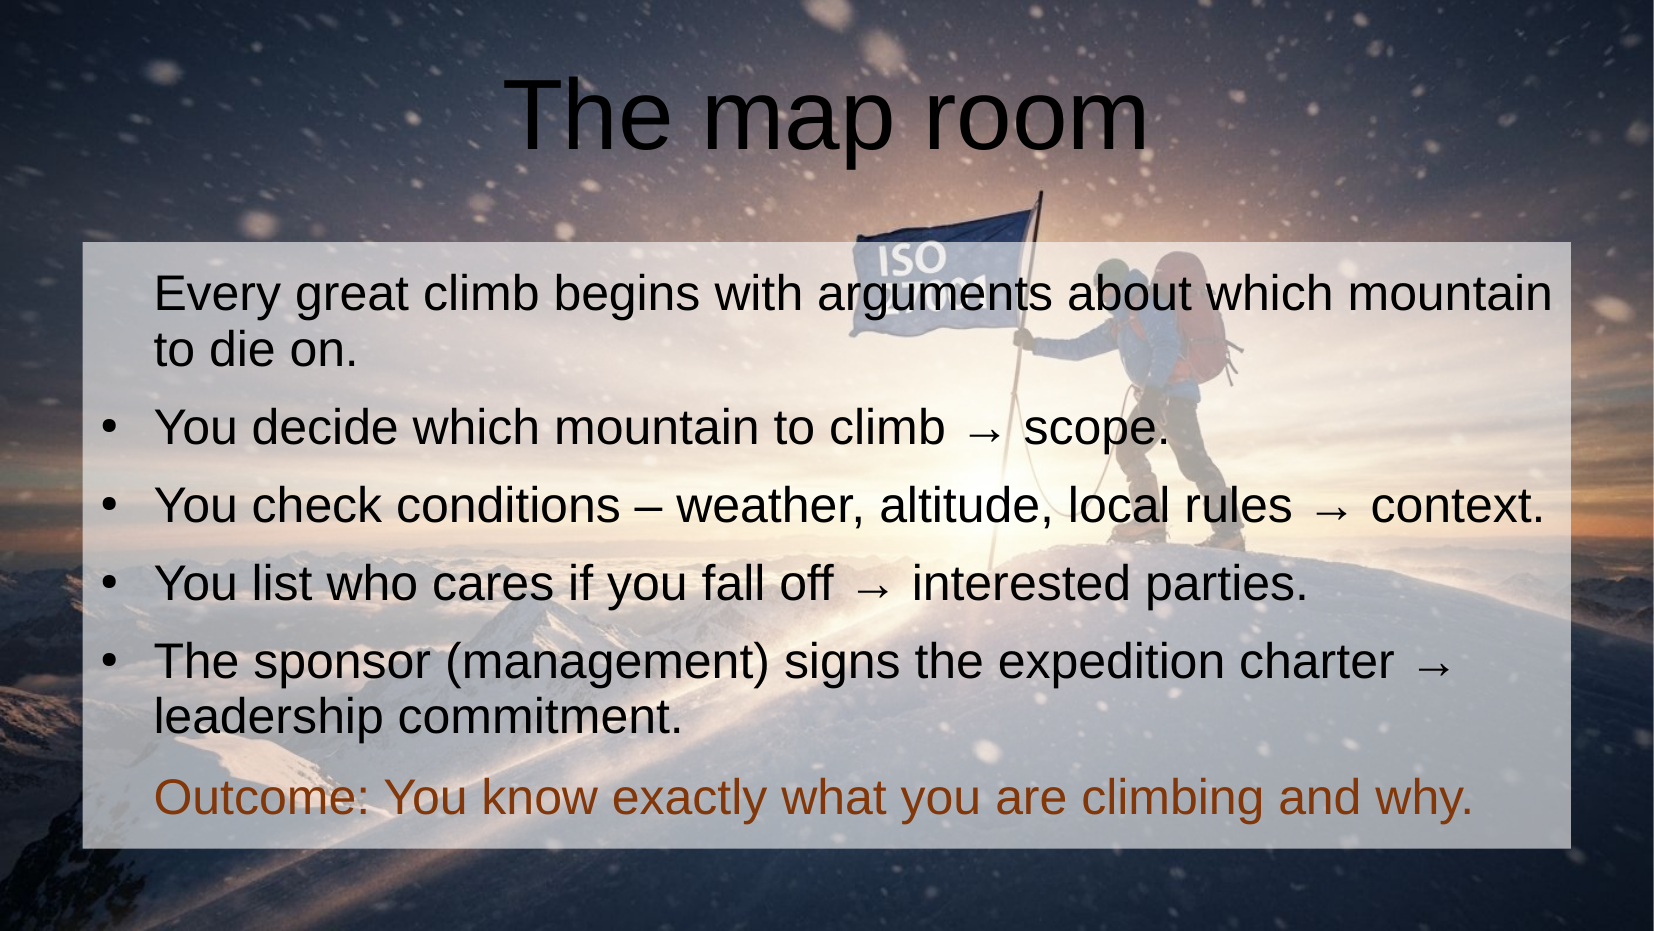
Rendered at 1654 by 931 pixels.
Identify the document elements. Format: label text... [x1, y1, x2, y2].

list Every great climb begins with arguments about which mountain to die on. You decide which mountain to climb → scope. You check conditions – weather, altitude, local rules → context. You list who cares if you fall off → interested parties. The sponsor (management) signs the expedition charter → leadership commitment. Outcome: You know exactly what you are climbing and why. [82, 242, 1571, 849]
picture [0, 0, 1654, 931]
title The map room [82, 37, 1571, 193]
